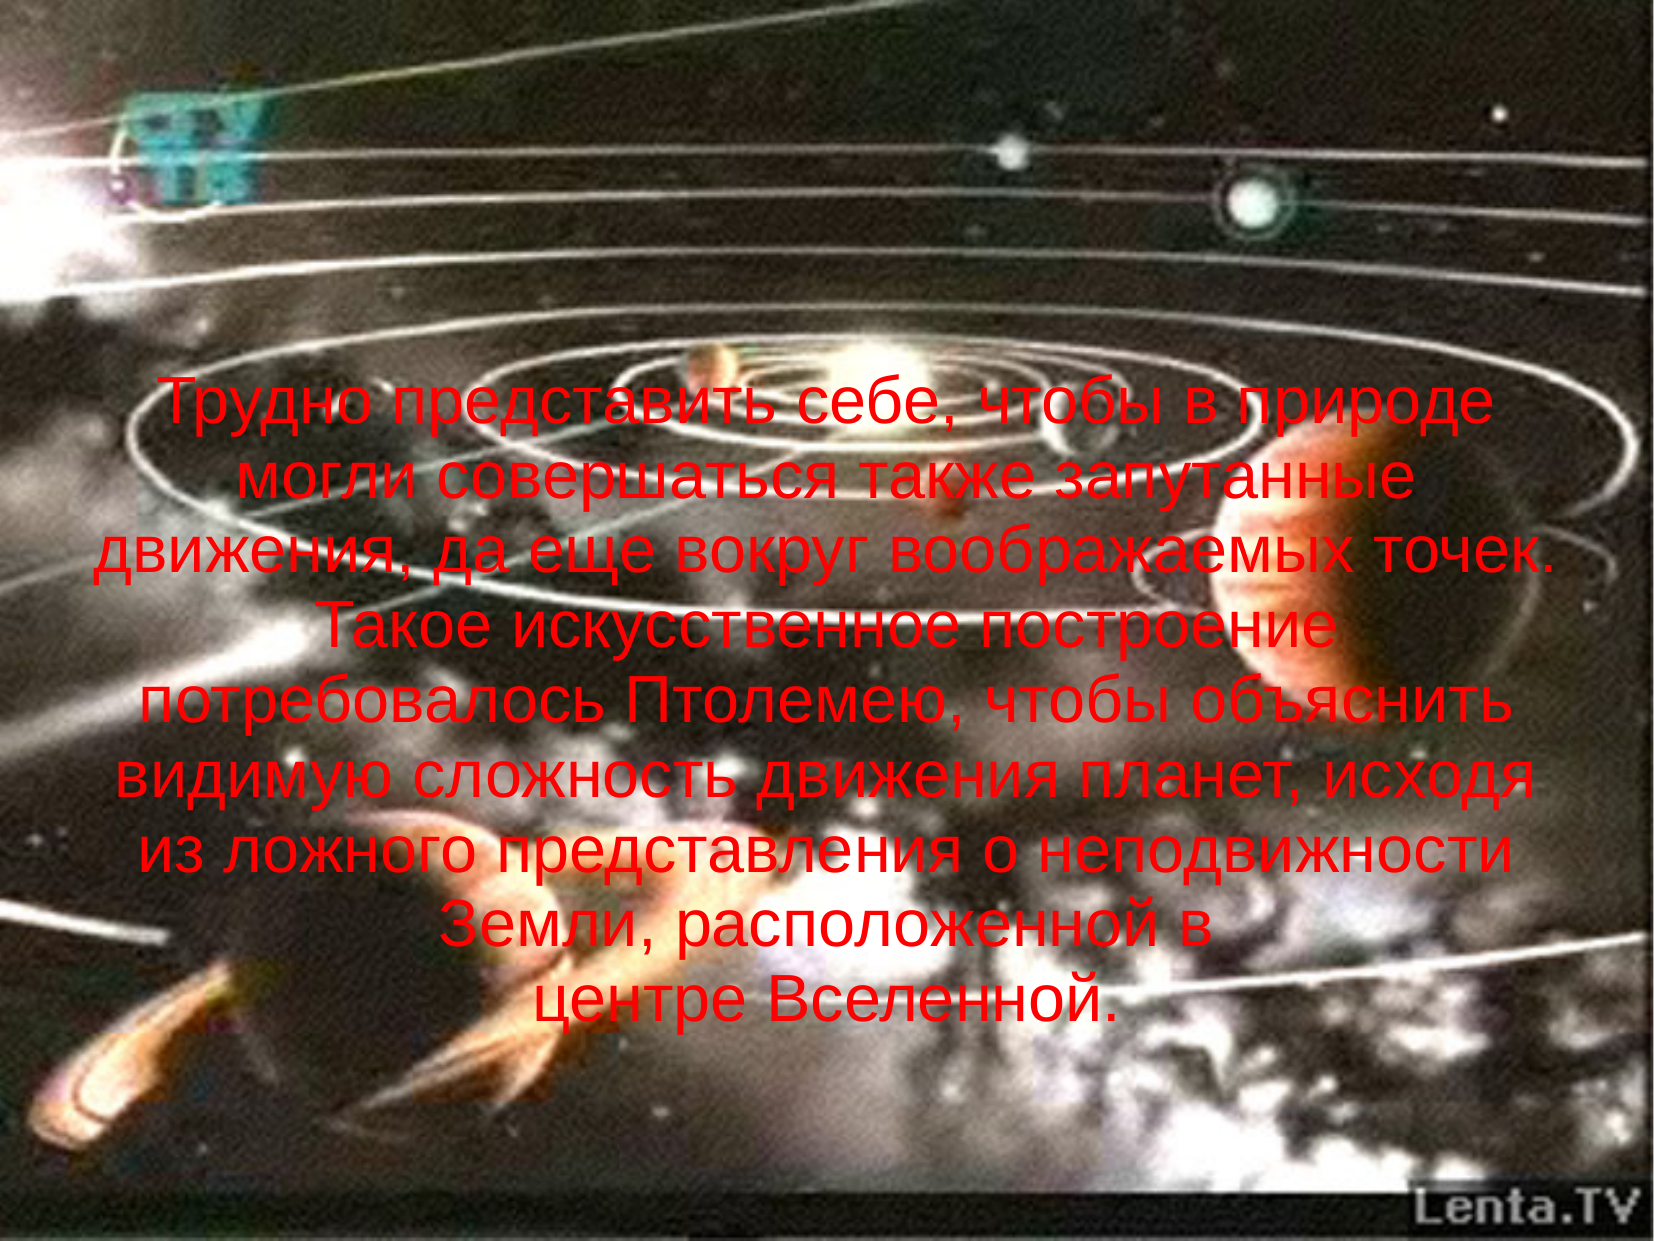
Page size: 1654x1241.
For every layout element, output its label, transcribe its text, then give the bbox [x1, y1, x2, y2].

picture [0, 0, 1654, 1241]
subtitle Трудно представить себе, чтобы в природе могли совершаться также запутанные движения, да еще вокруг воображаемых точек. Такое искусственное построение потребовалось Птолемею, чтобы объяснить видимую сложность движения планет, исходя из ложного представления о неподвижности Земли, расположенной в центре Вселенной. [82, 297, 1571, 1102]
